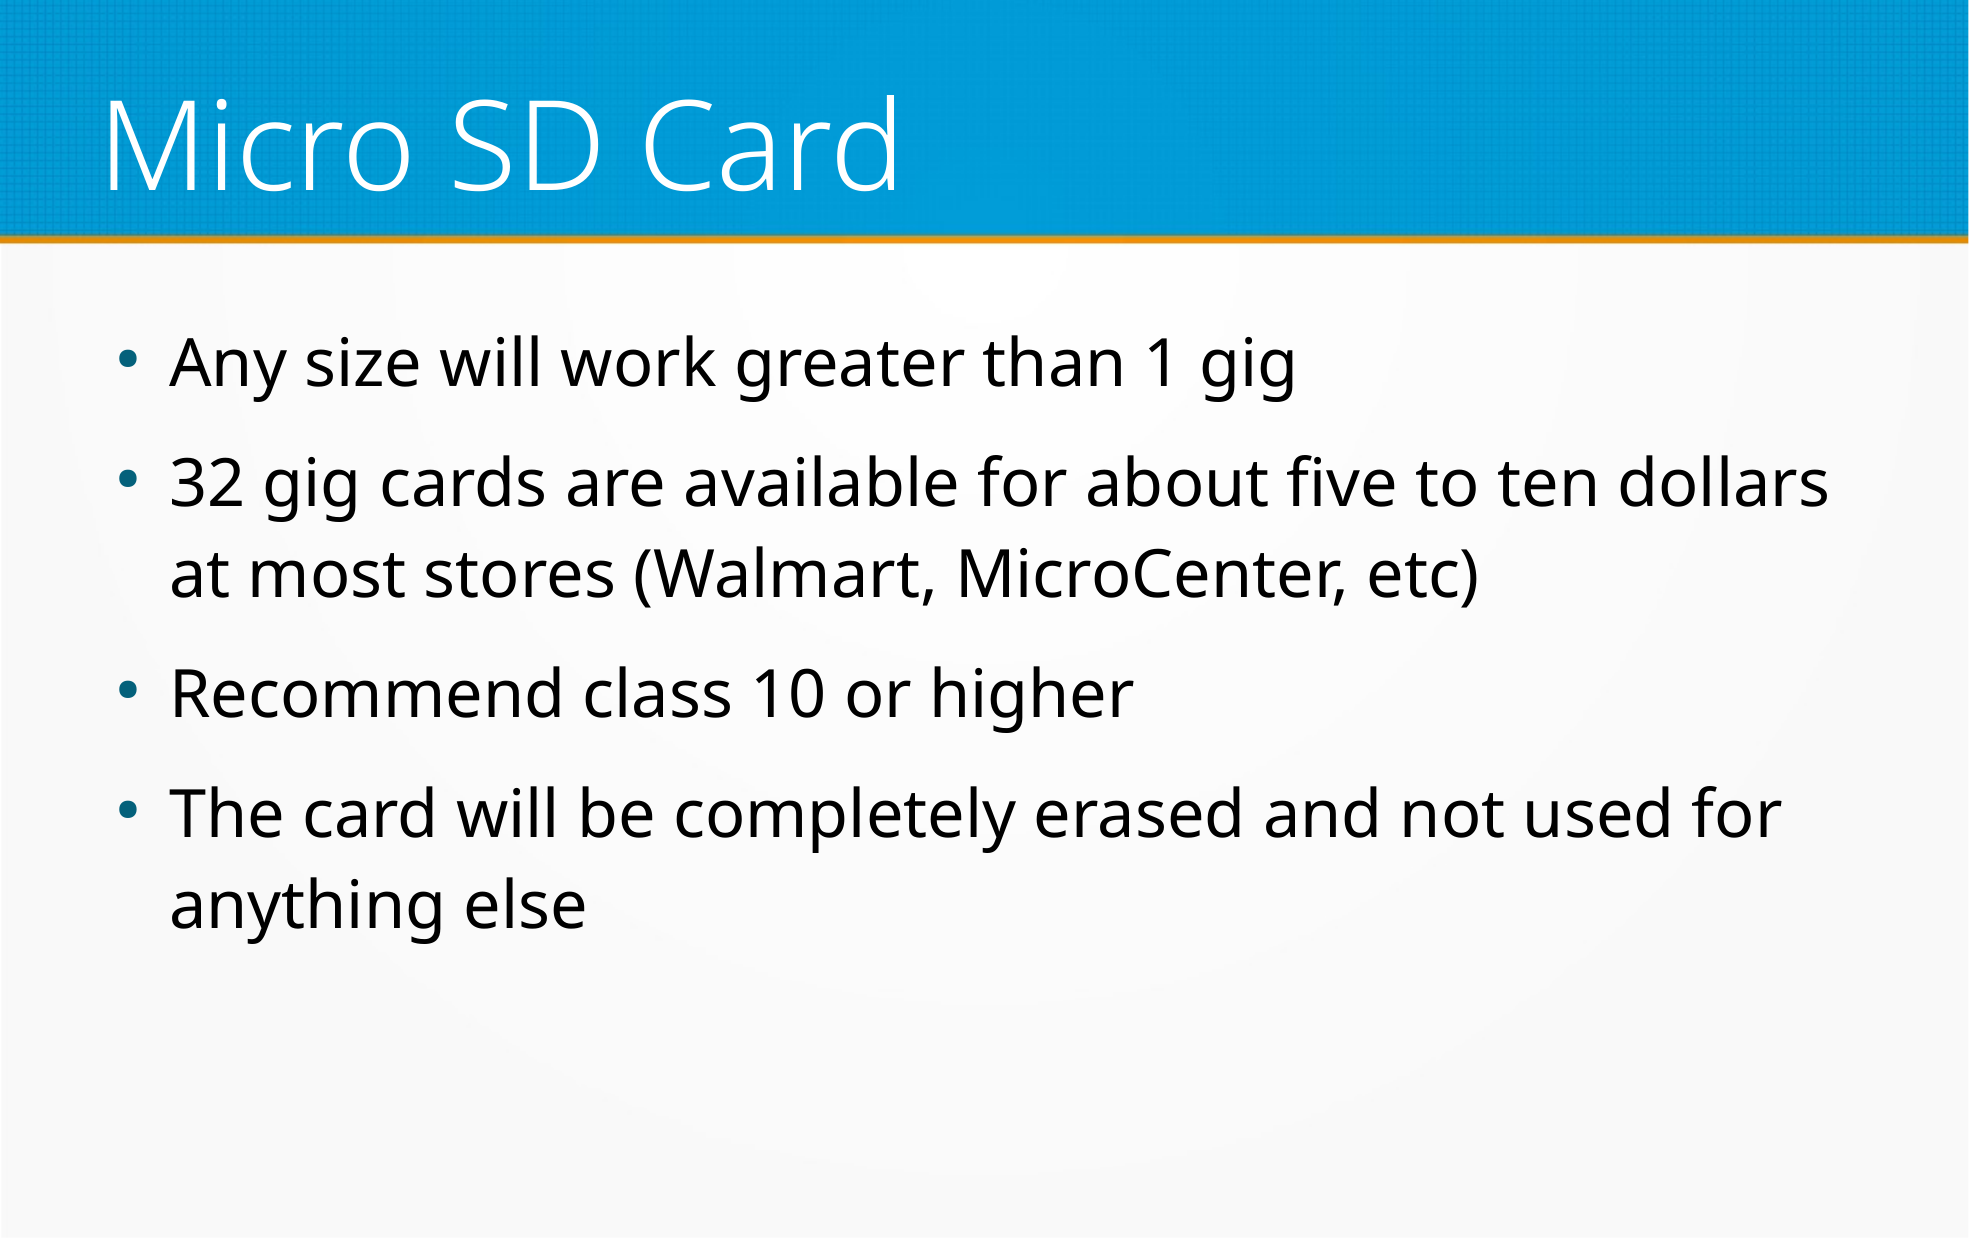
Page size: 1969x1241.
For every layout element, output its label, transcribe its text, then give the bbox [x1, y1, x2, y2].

list Any size will work greater than 1 gig 32 gig cards are available for about five to ten dollars at most stores (Walmart, MicroCenter, etc) Recommend class 10 or higher The card will be completely erased and not used for anything else [98, 315, 1861, 1081]
picture [0, 233, 1969, 1241]
title Micro SD Card [98, 19, 1870, 227]
